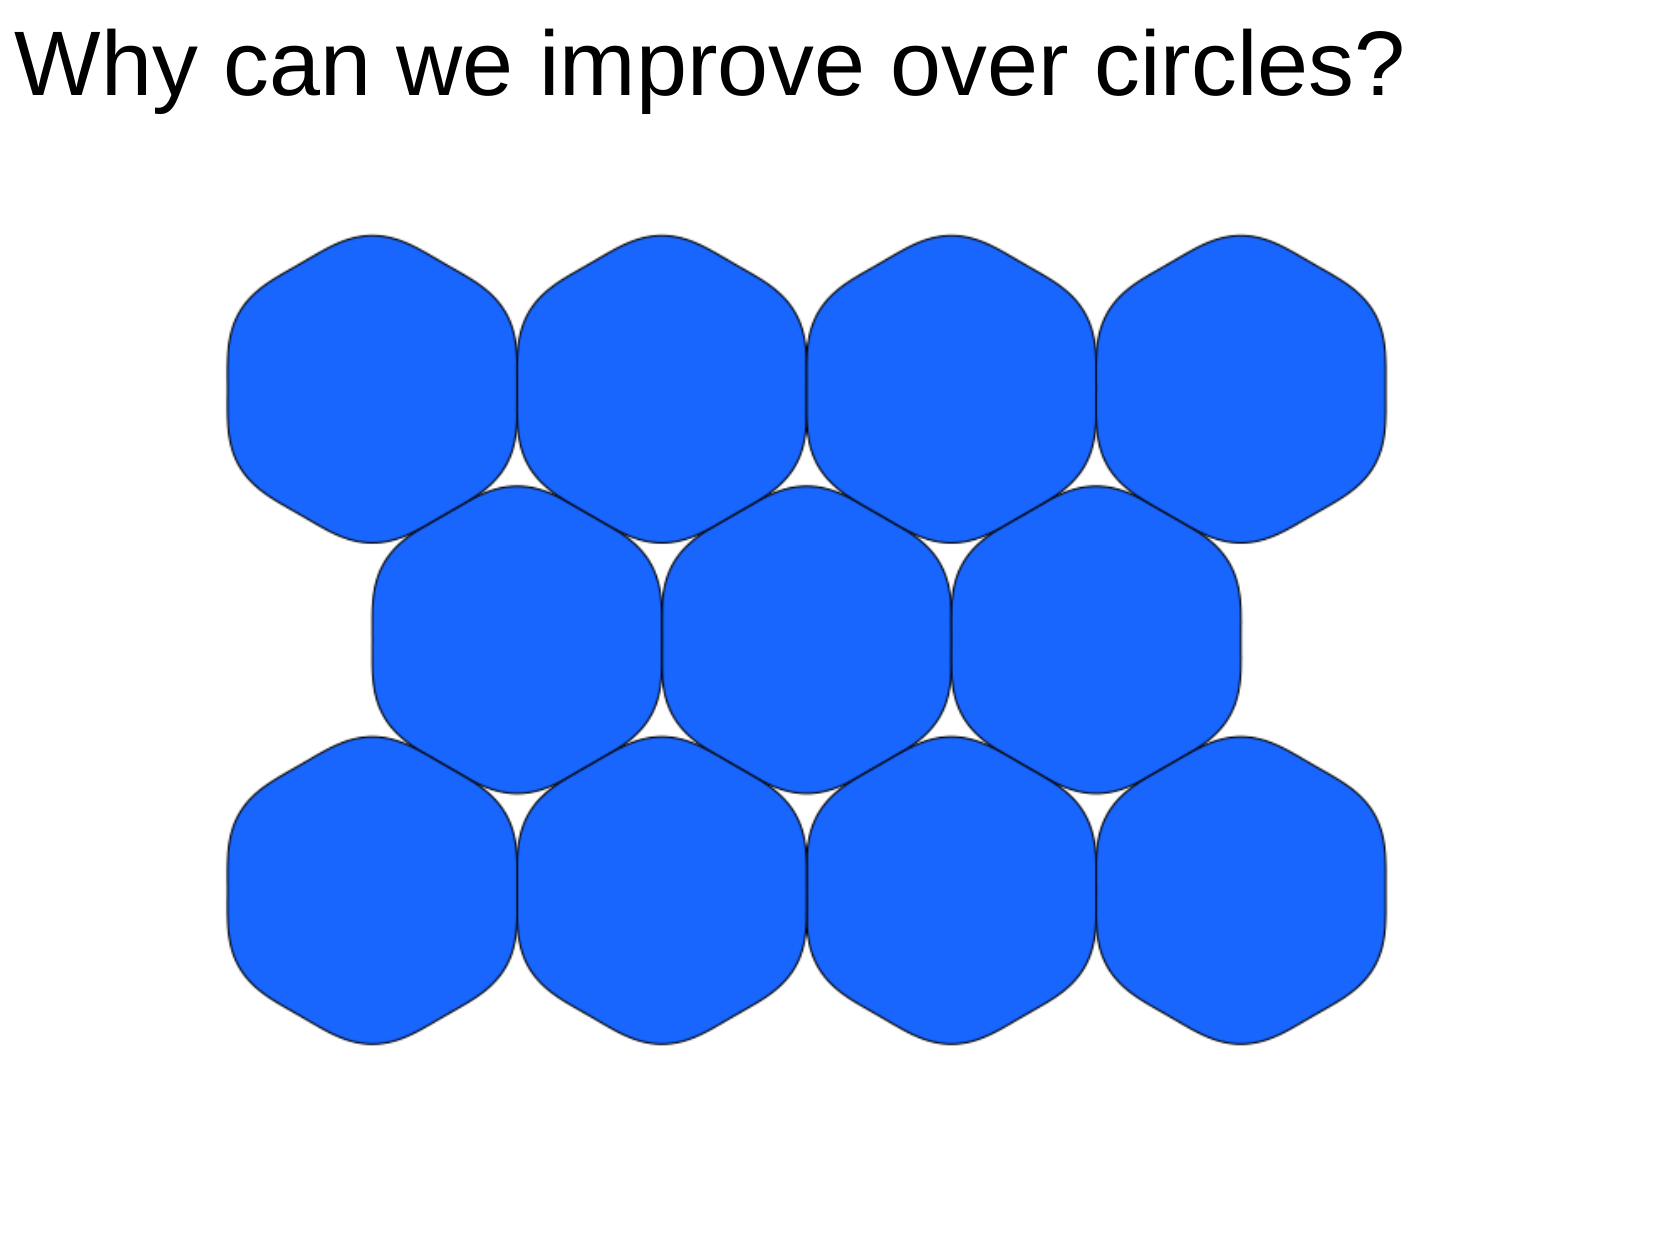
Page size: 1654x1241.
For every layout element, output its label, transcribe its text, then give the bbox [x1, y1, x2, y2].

picture [203, 212, 1411, 1070]
text_box Why can we improve over circles? [0, 5, 1654, 123]
